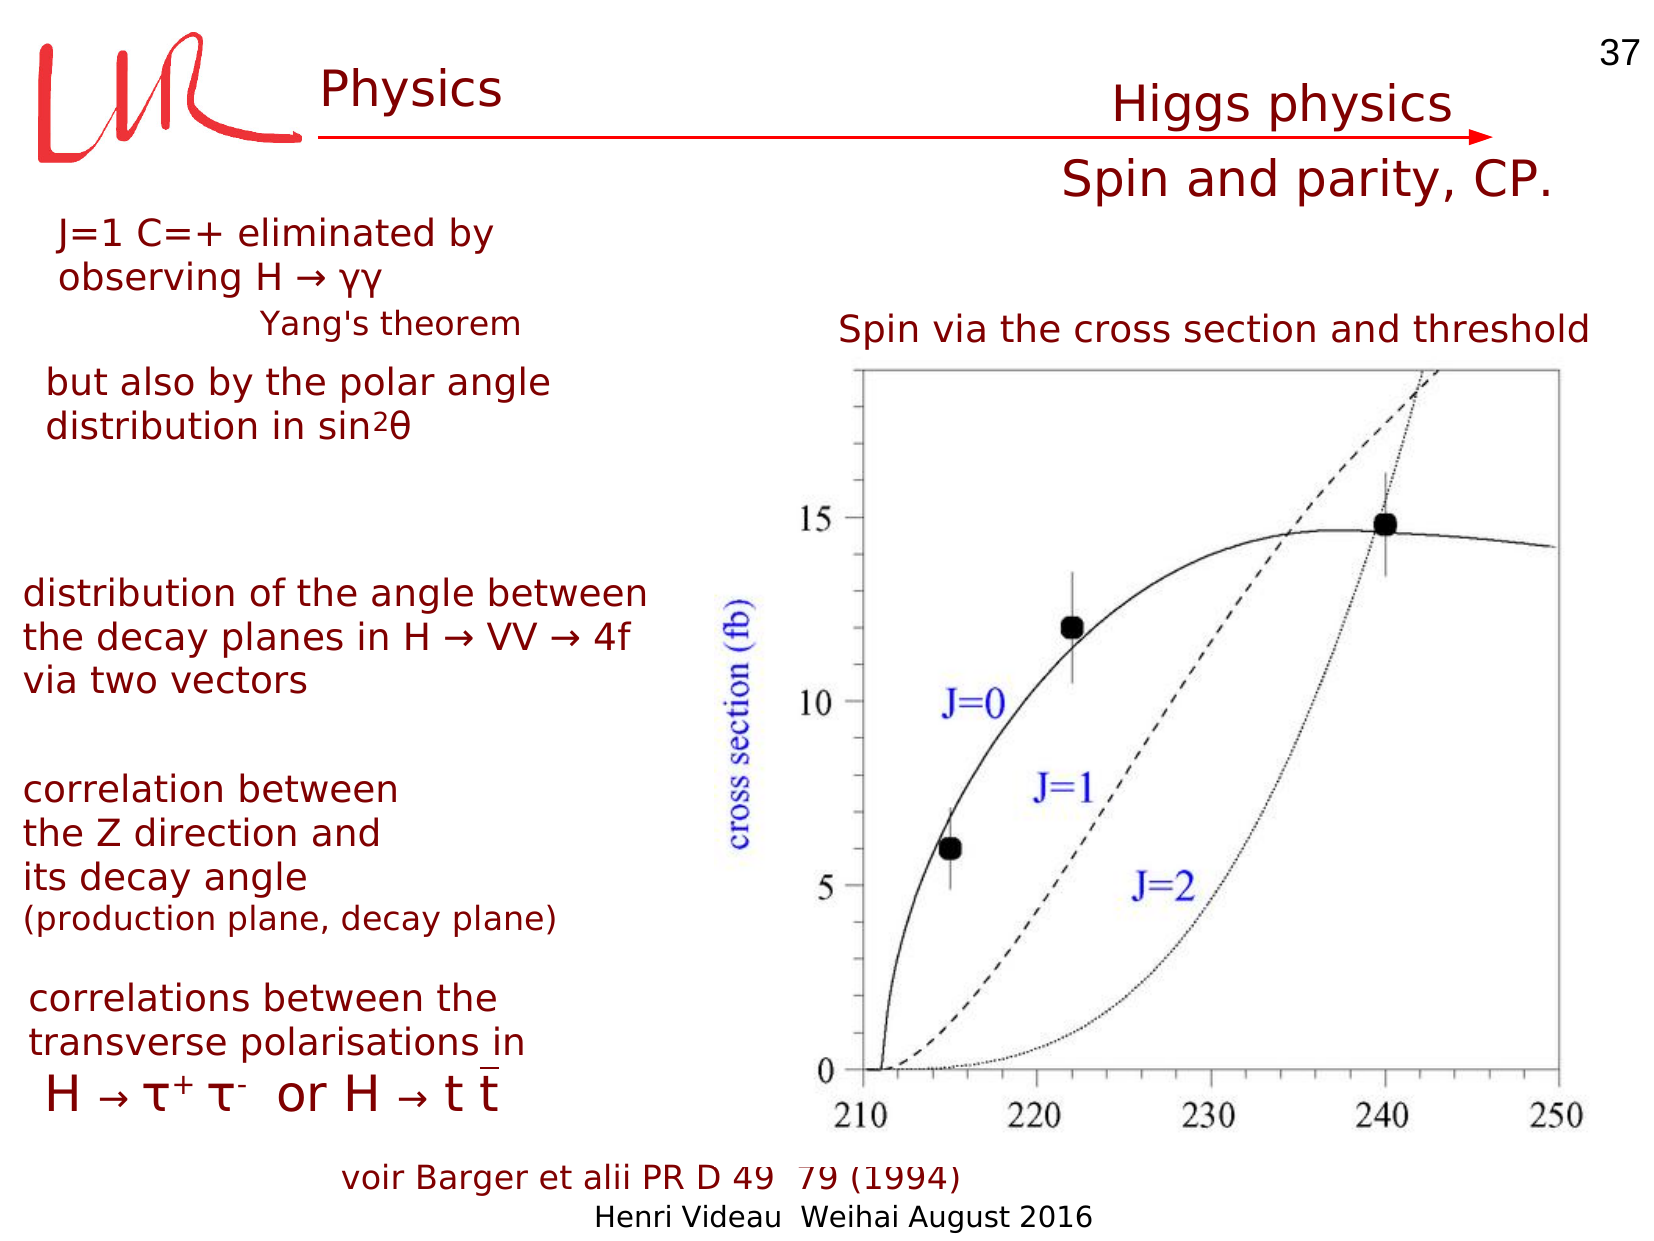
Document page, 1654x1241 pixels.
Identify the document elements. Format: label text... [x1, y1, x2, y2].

text_box distribution of the angle between the decay planes in H → VV → 4f via two vectors [22, 571, 665, 709]
text_box correlations between the transverse polarisations in H → τ+ τ- or H → t t [28, 976, 561, 1125]
text_box J=1 C=+ eliminated by observing H → γγ [57, 211, 517, 311]
text_box voir Barger et alii PR D 49 79 (1994) [340, 1158, 961, 1201]
picture [714, 295, 1635, 1167]
text_box but also by the polar angle distribution in sin2θ [45, 360, 565, 452]
picture [38, 32, 302, 163]
text_box correlation between the Z direction and its decay angle (production plane, decay plane) [22, 767, 578, 945]
text_box Spin and parity, CP. [1061, 149, 1549, 209]
text_box Spin via the cross section and threshold [838, 307, 1597, 358]
text_box Higgs physics [1111, 74, 1456, 134]
text_box Yang's theorem [259, 304, 519, 344]
